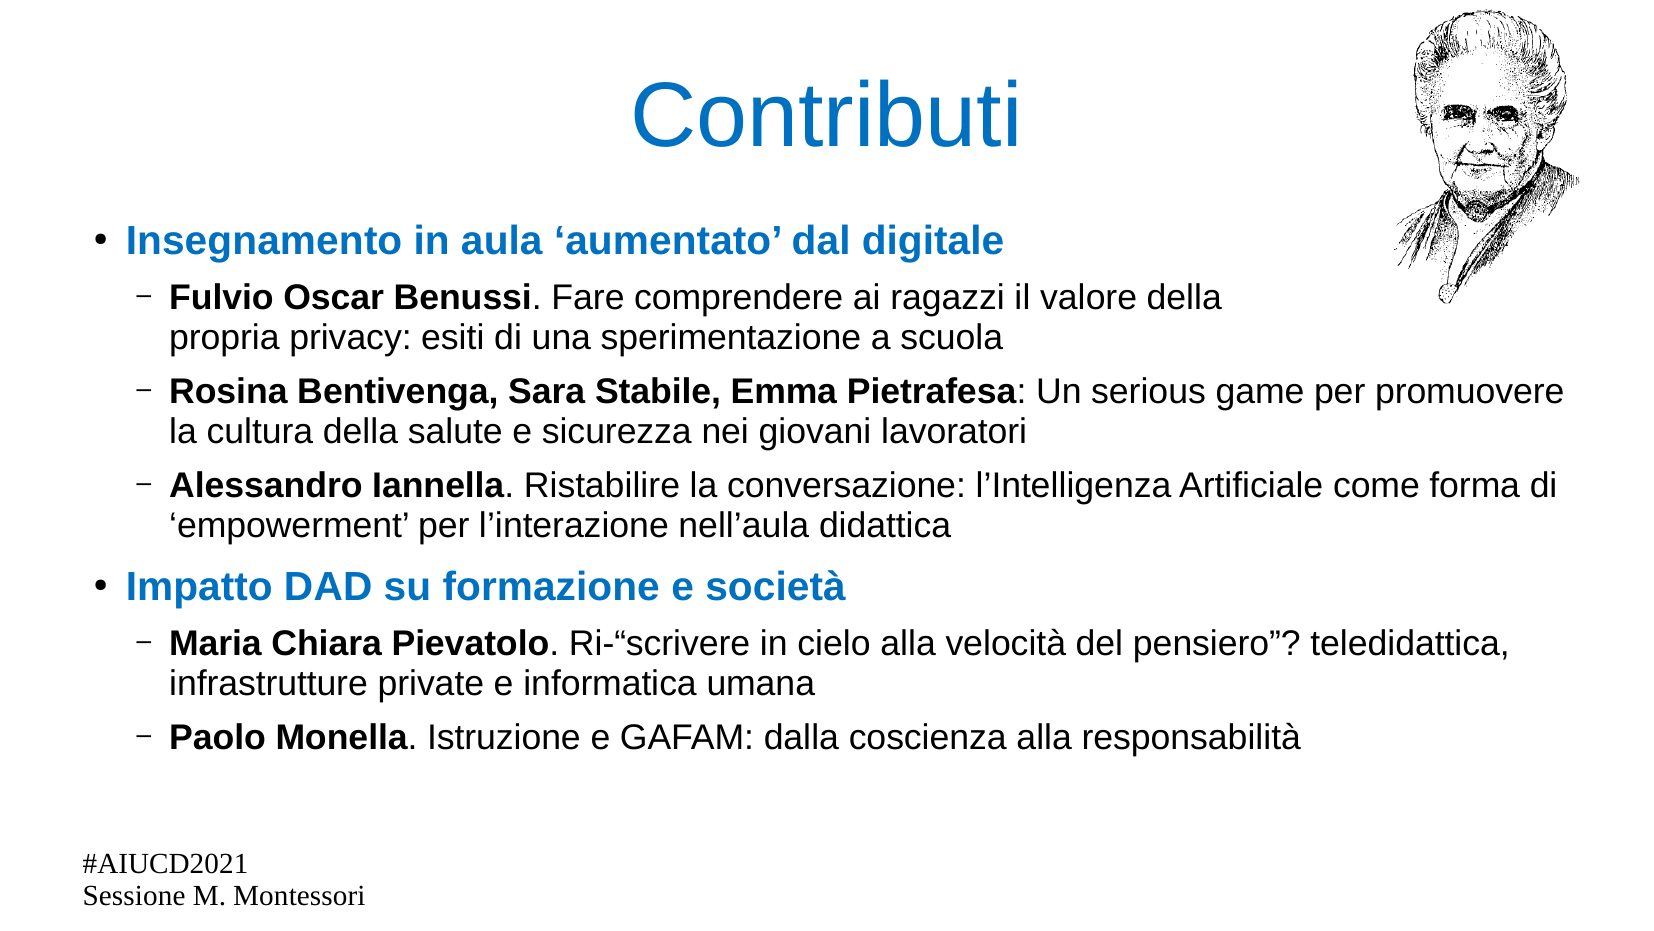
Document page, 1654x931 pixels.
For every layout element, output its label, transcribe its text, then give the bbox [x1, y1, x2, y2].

list Insegnamento in aula ‘aumentato’ dal digitale Fulvio Oscar Benussi. Fare comprendere ai ragazzi il valore della propria privacy: esiti di una sperimentazione a scuola Rosina Bentivenga, Sara Stabile, Emma Pietrafesa: Un serious game per promuovere la cultura della salute e sicurezza nei giovani lavoratori Alessandro Iannella. Ristabilire la conversazione: l’Intelligenza Artificiale come forma di ‘empowerment’ per l’interazione nell’aula didattica Impatto DAD su formazione e società Maria Chiara Pievatolo. Ri-“scrivere in cielo alla velocità del pensiero”? teledidattica, infrastrutture private e informatica umana Paolo Monella. Istruzione e GAFAM: dalla coscienza alla responsabilità [82, 217, 1571, 758]
picture [1393, 6, 1583, 308]
title Contributi [82, 37, 1571, 193]
